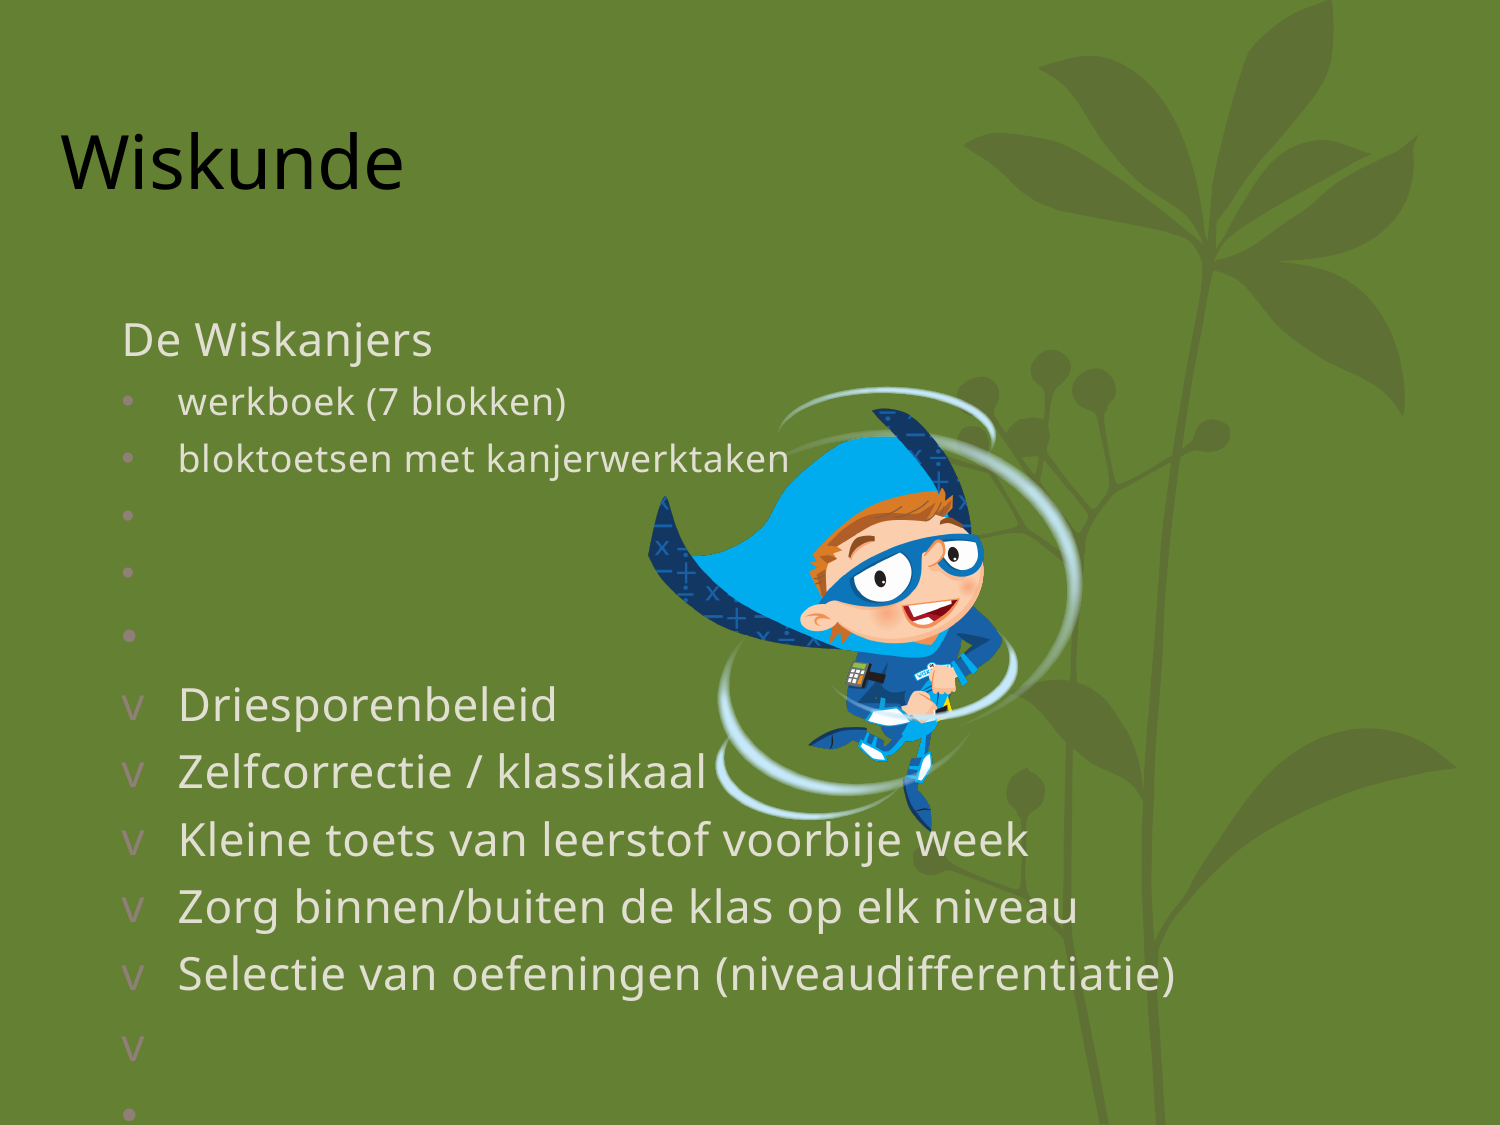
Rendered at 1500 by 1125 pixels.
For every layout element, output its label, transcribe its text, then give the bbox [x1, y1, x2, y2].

title Wiskunde [45, 37, 1455, 213]
picture [648, 326, 1083, 832]
list De Wiskanjers werkboek (7 blokken) bloktoetsen met kanjerwerktaken Driesporenbeleid Zelfcorrectie / klassikaal Kleine toets van leerstof voorbije week Zorg binnen/buiten de klas op elk niveau Selectie van oefeningen (niveaudifferentiatie) [106, 302, 1373, 1125]
